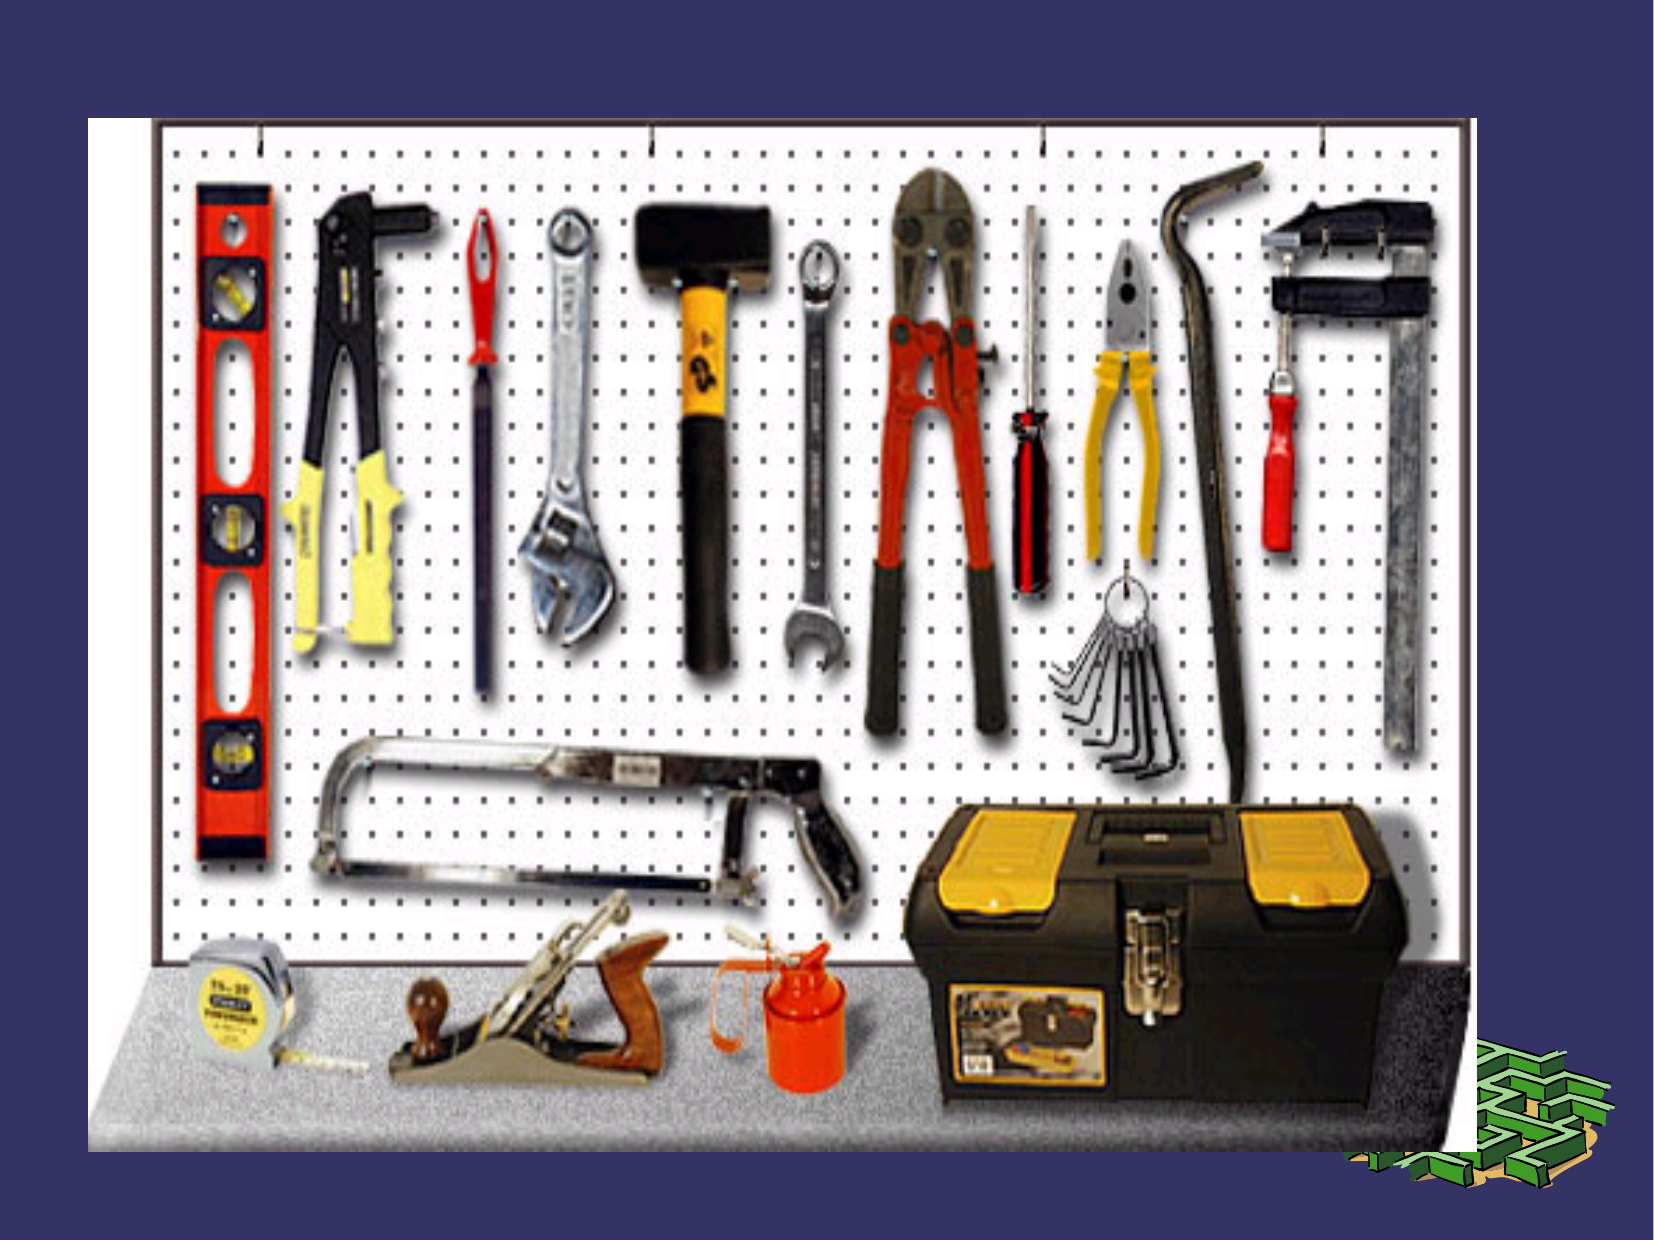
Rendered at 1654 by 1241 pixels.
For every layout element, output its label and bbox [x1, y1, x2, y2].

picture [88, 118, 1477, 1152]
